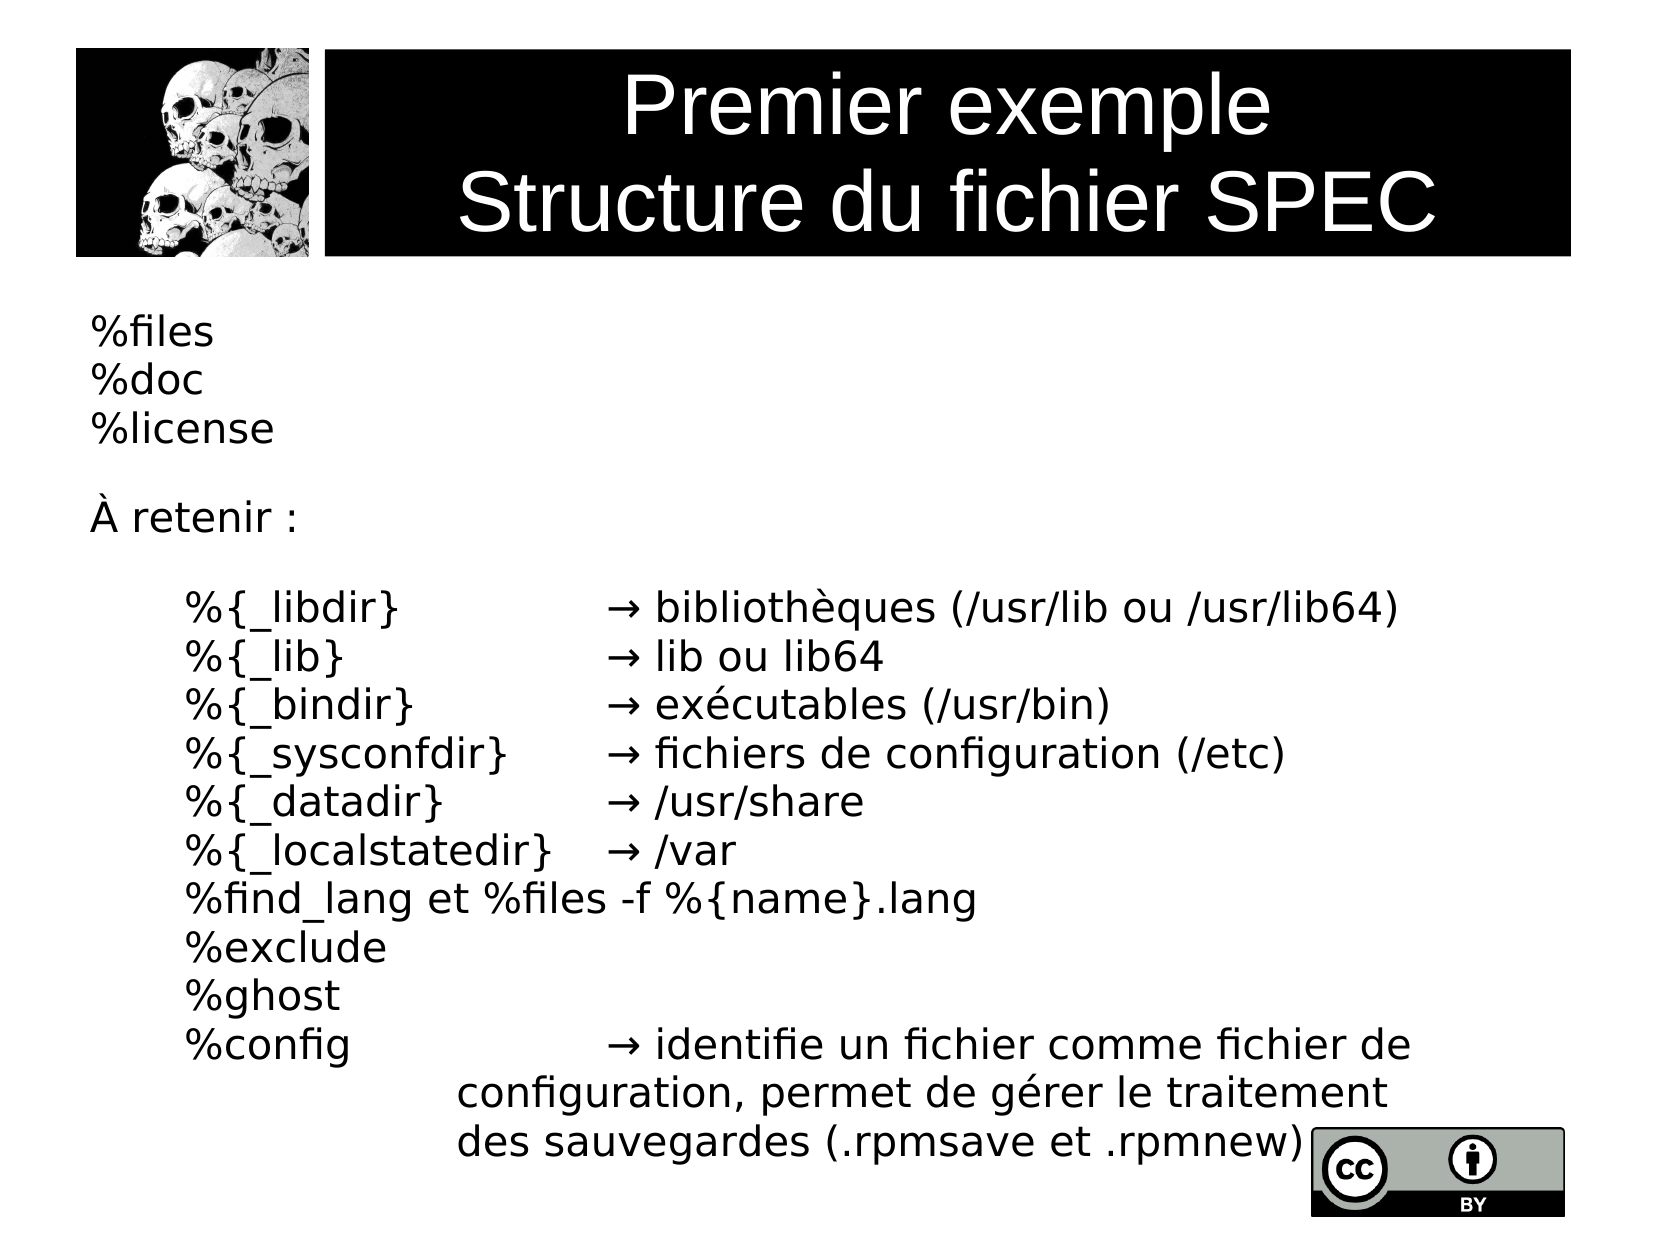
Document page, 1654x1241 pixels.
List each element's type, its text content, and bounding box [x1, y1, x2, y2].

title Premier exemple Structure du fichier SPEC [324, 49, 1571, 257]
picture [76, 48, 309, 257]
text_box %files %doc %license À retenir : %{_libdir} → bibliothèques (/usr/lib ou /usr/lib64) %{_lib} → lib ou lib64 %{_bindir} → exécutables (/usr/bin) %{_sysconfdir} → fichiers de configuration (/etc) %{_datadir} → /usr/share %{_localstatedir} → /var %find_lang et %files -f %{name}.lang %exclude %ghost %config → identifie un fichier comme fichier de configuration, permet de gérer le traitement des sauvegardes (.rpmsave et .rpmnew) [75, 300, 1576, 1174]
picture [1311, 1174, 1565, 1217]
